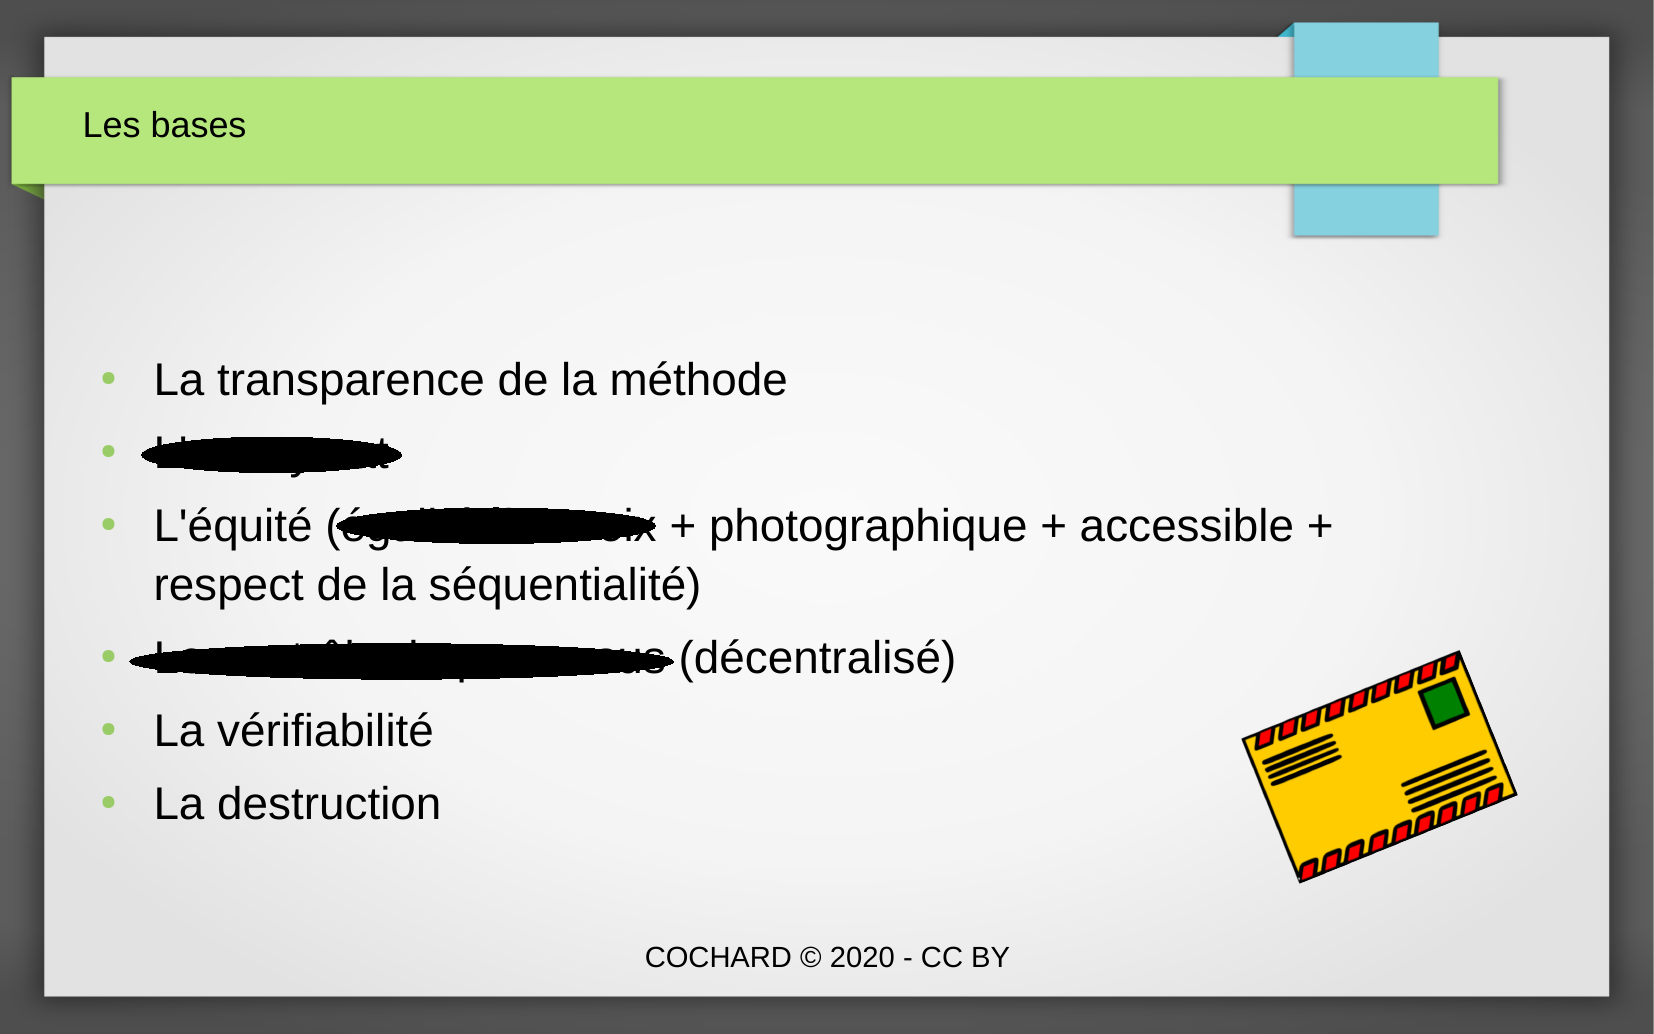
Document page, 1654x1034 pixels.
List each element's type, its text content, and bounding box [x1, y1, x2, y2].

text_box [129, 643, 674, 680]
text_box [336, 507, 656, 544]
picture [0, 0, 1654, 1034]
text_box [141, 437, 402, 473]
list La transparence de la méthode L'anonymat L'équité (égalité des voix + photographique + accessible + respect de la séquentialité) Le contrôle du processus (décentralisé) La vérifiabilité La destruction [82, 249, 1571, 849]
title Les bases [82, 39, 1235, 210]
